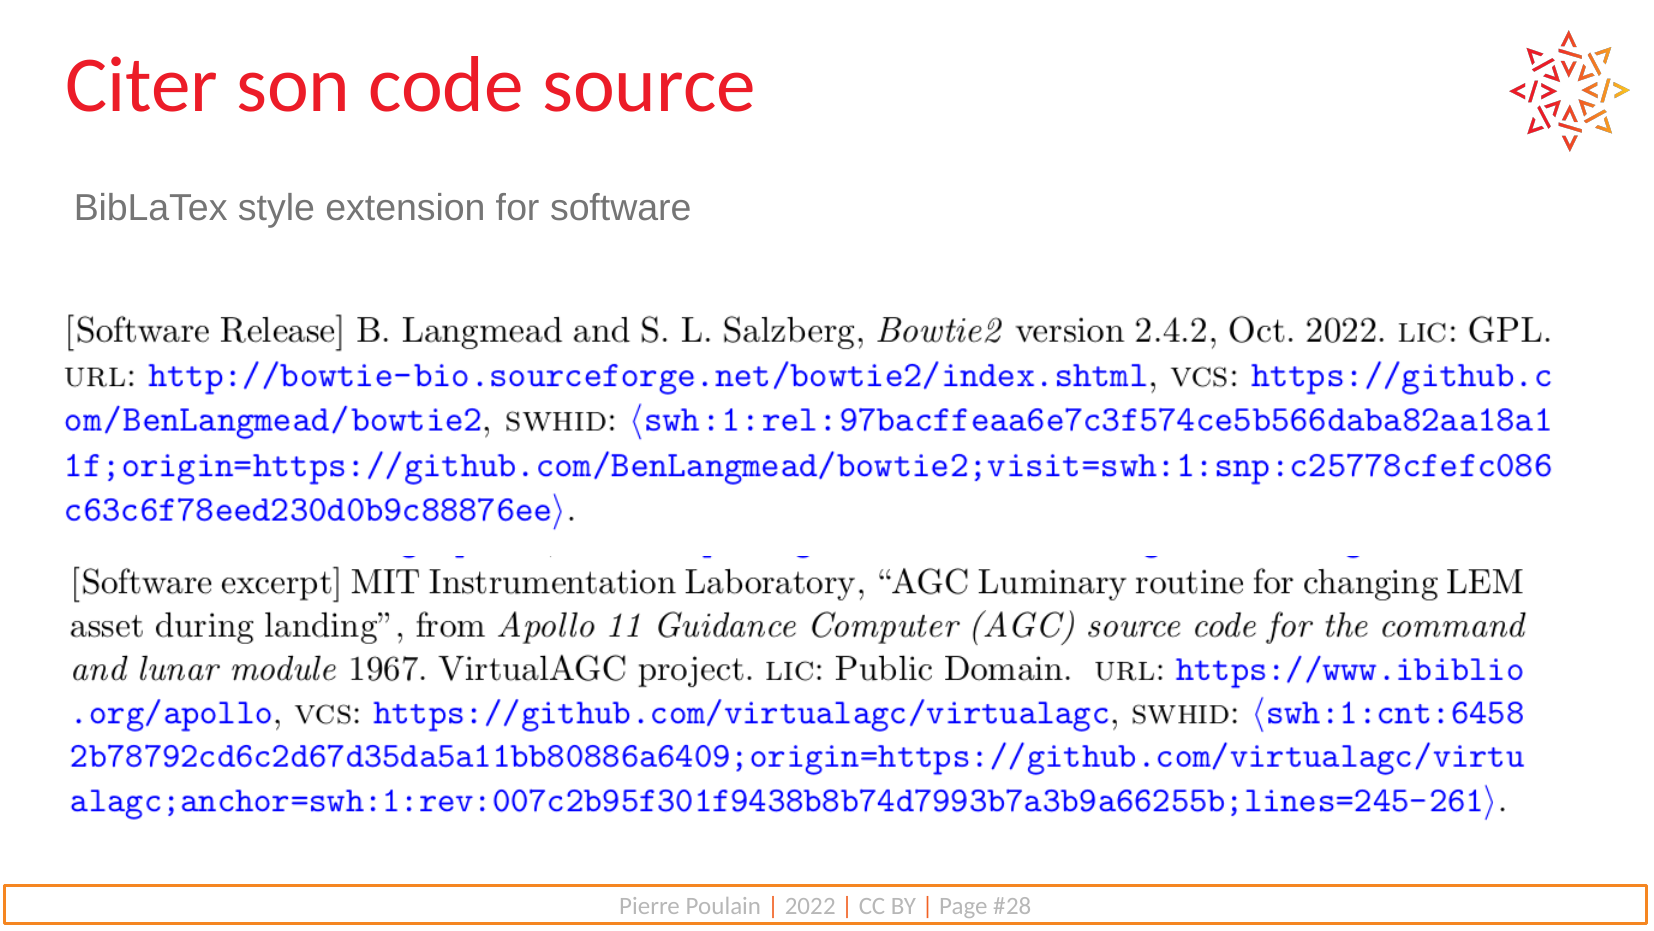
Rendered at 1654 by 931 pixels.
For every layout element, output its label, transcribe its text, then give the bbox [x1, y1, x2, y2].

picture [60, 556, 1529, 827]
picture [1554, 30, 1630, 152]
title Citer son code source [64, 13, 1554, 169]
text_box BibLaTex style extension for software [59, 179, 707, 237]
picture [60, 311, 1566, 538]
